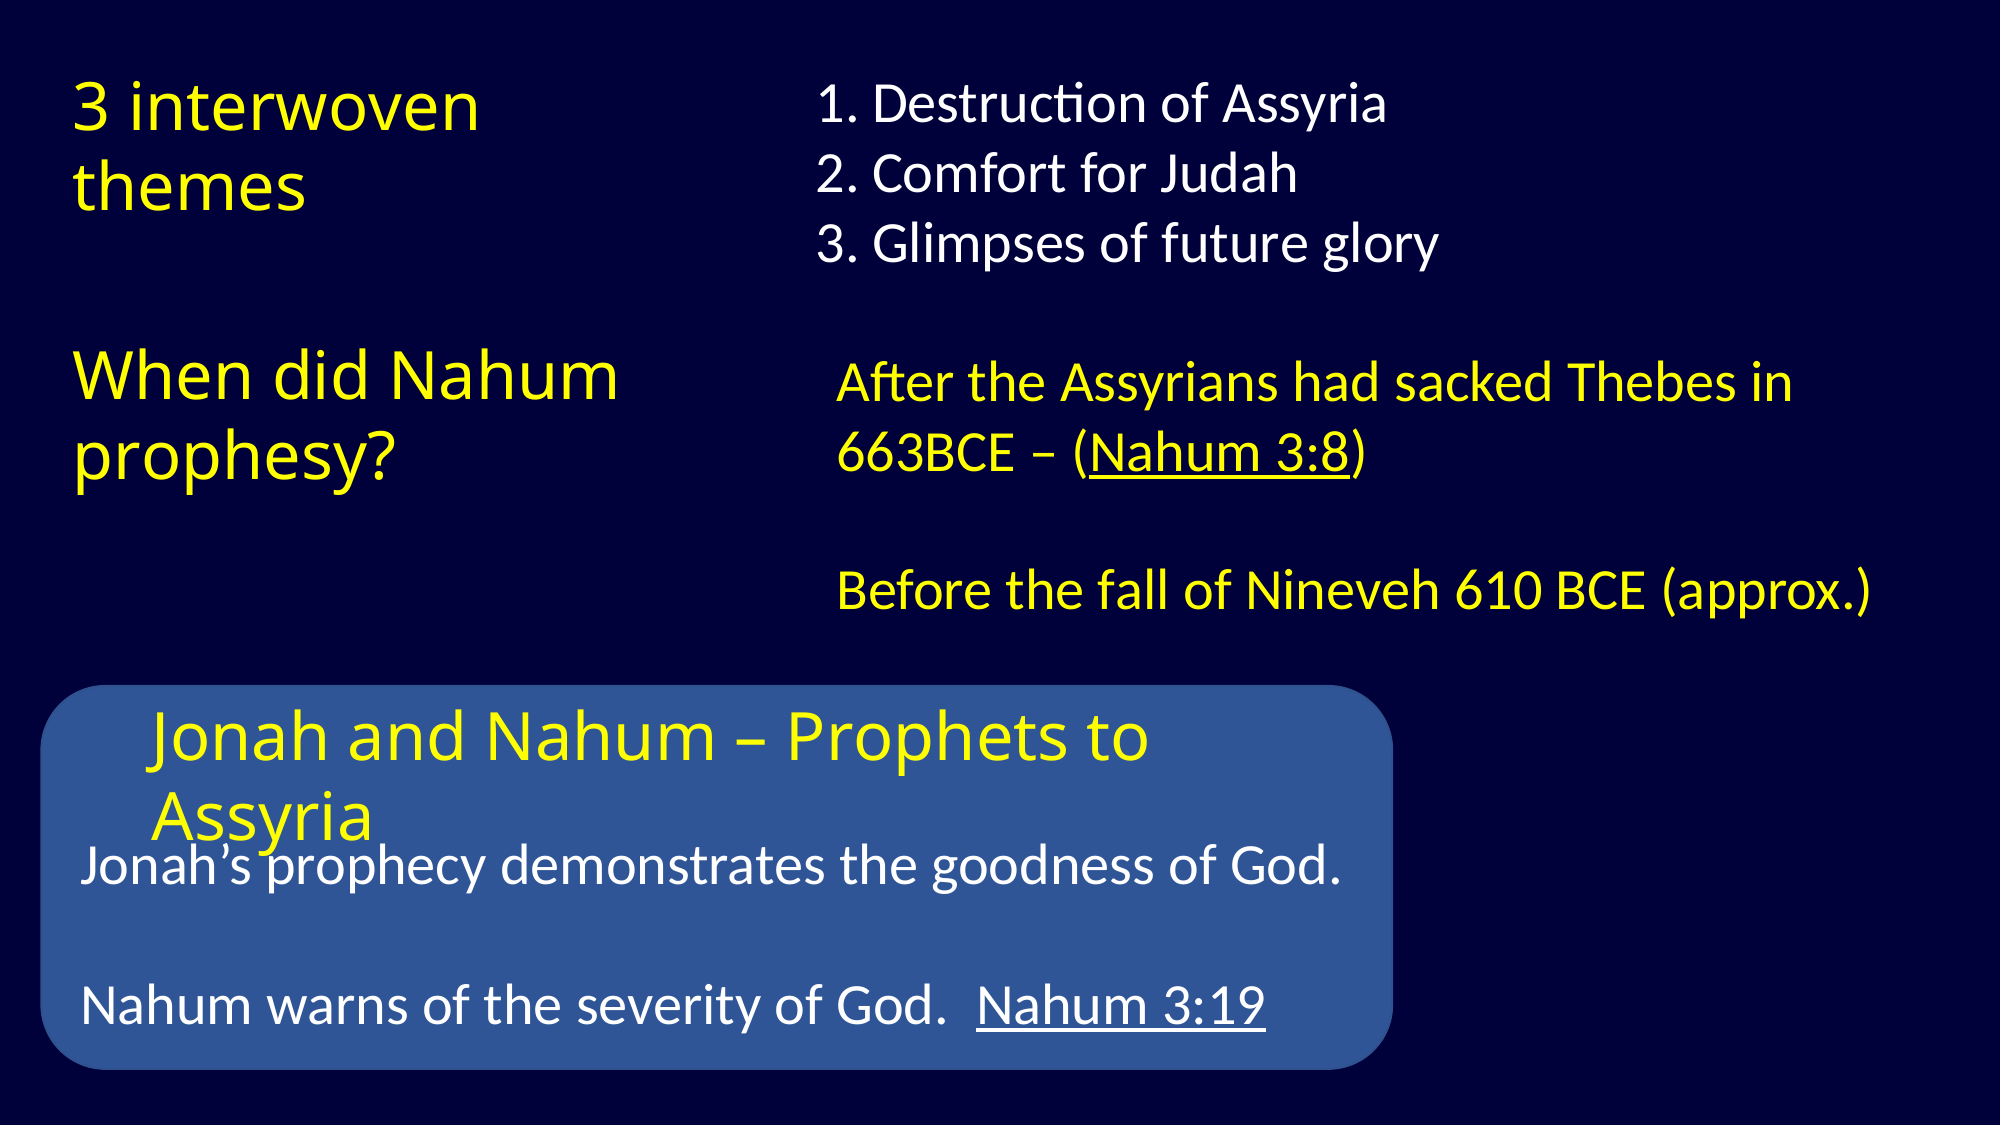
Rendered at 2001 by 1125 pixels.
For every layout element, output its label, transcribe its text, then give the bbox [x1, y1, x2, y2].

text_box Jonah’s prophecy demonstrates the goodness of God. Nahum warns of the severity of God. Nahum 3:19 [65, 818, 1400, 1046]
text_box [166, 799, 179, 818]
text_box Before the fall of Nineveh 610 BCE (approx.) [821, 543, 2000, 630]
text_box 3 interwoven themes [57, 56, 721, 153]
text_box Destruction of Assyria Comfort for Judah Glimpses of future glory [800, 56, 1863, 284]
text_box After the Assyrians had sacked Thebes in 663BCE – (Nahum 3:8) [821, 335, 1883, 492]
text_box [41, 685, 1393, 1069]
text_box Jonah and Nahum – Prophets to Assyria [136, 685, 1329, 782]
text_box When did Nahum prophesy? [57, 324, 721, 502]
